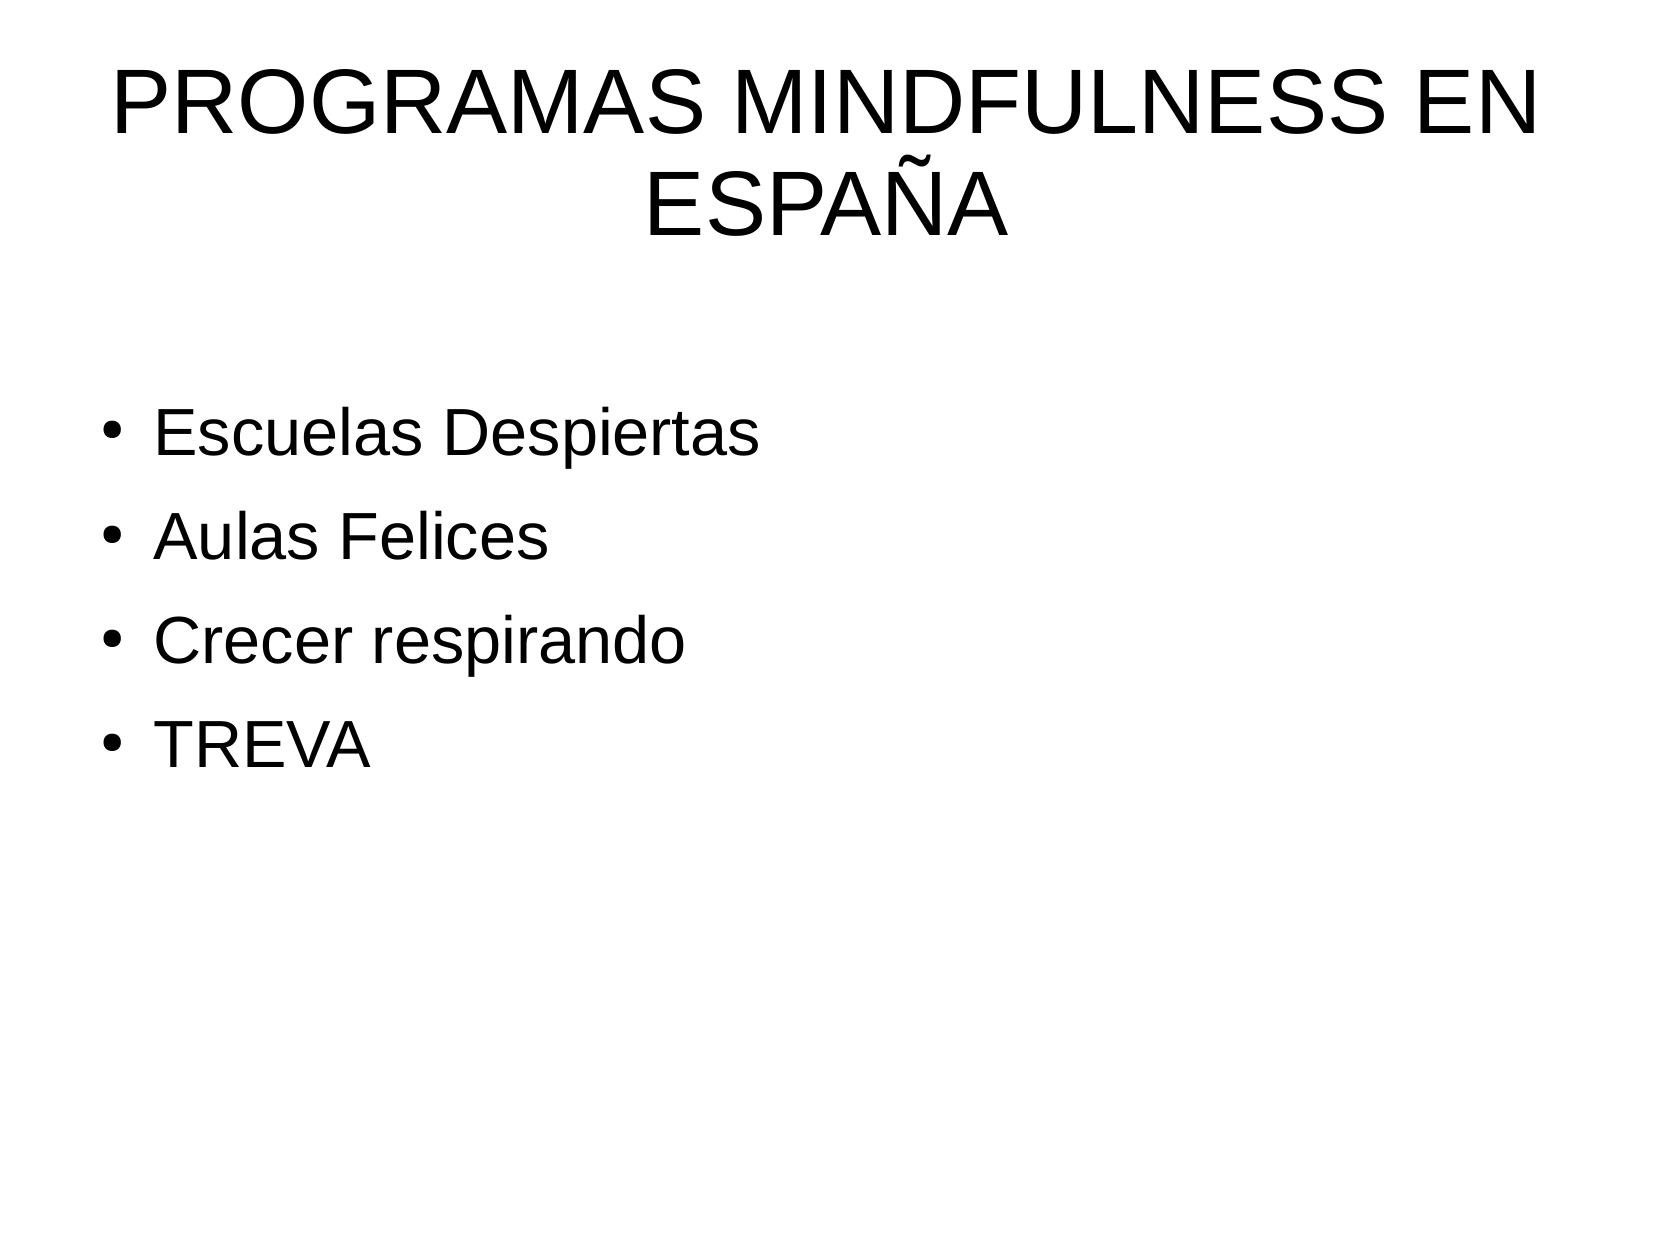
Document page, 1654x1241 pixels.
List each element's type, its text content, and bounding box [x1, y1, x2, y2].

title PROGRAMAS MINDFULNESS EN ESPAÑA [82, 49, 1571, 257]
list Escuelas Despiertas Aulas Felices Crecer respirando TREVA [82, 290, 1571, 1109]
